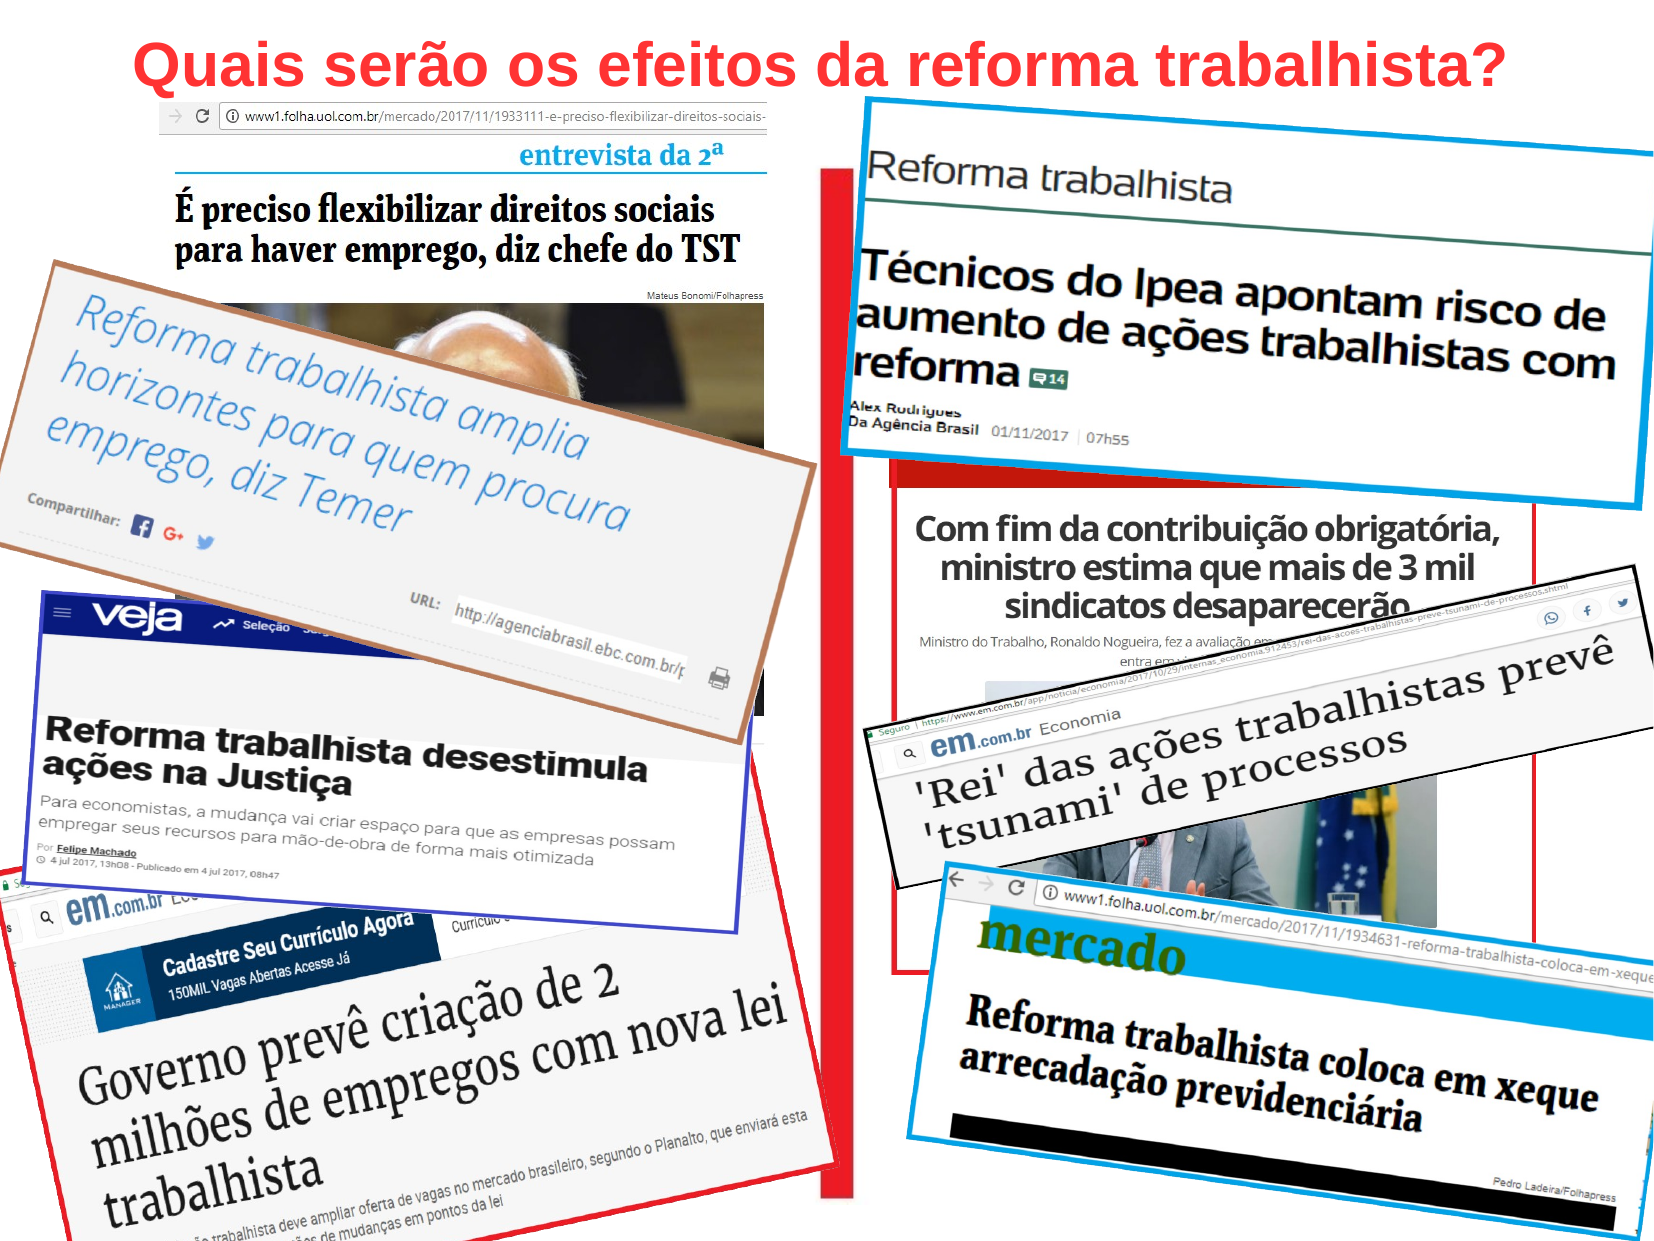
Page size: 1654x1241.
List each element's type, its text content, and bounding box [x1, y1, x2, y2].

picture [1616, 954, 1654, 960]
picture [0, 102, 1654, 1241]
text_box Quais serão os efeitos da reforma trabalhista? [118, 16, 1654, 108]
picture [1573, 948, 1614, 954]
picture [912, 868, 1654, 1236]
picture [848, 102, 1654, 502]
